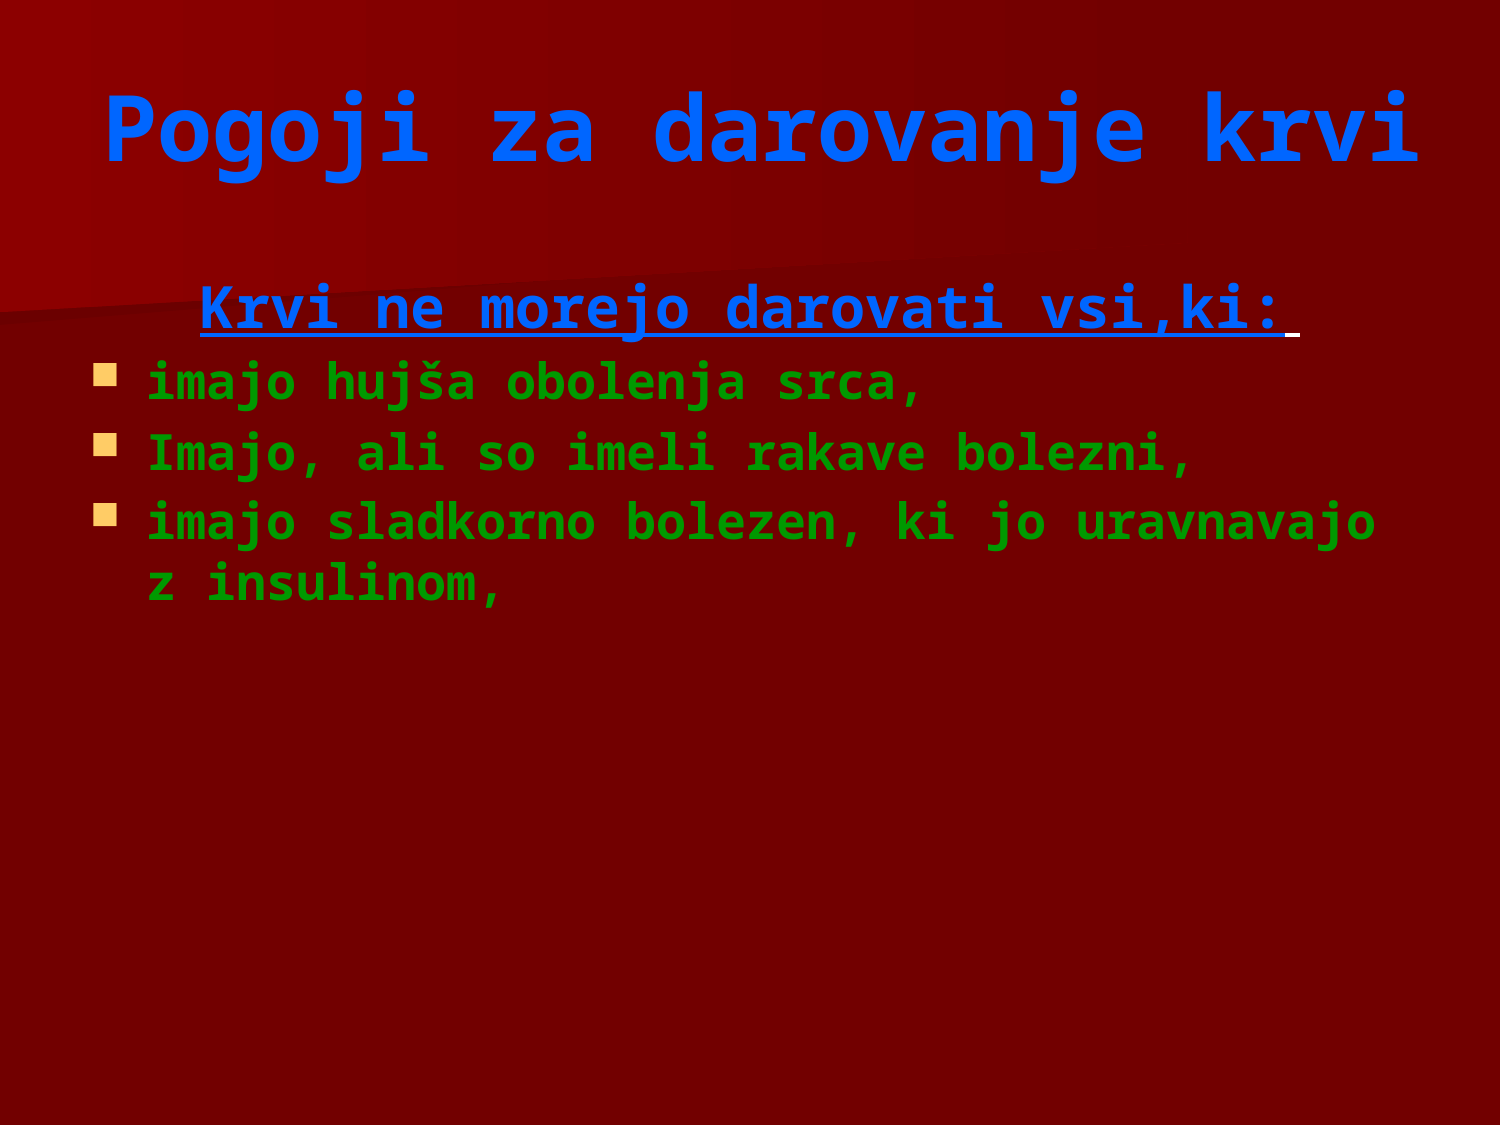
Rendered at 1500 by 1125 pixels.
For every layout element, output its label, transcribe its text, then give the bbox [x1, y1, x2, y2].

text_box Pogoji za darovanje krvi [87, 62, 1468, 188]
list Krvi ne morejo darovati vsi,ki: imajo hujša obolenja srca, Imajo, ali so imeli rakave bolezni, imajo sladkorno bolezen, ki jo uravnavajo z insulinom, [75, 262, 1425, 1000]
